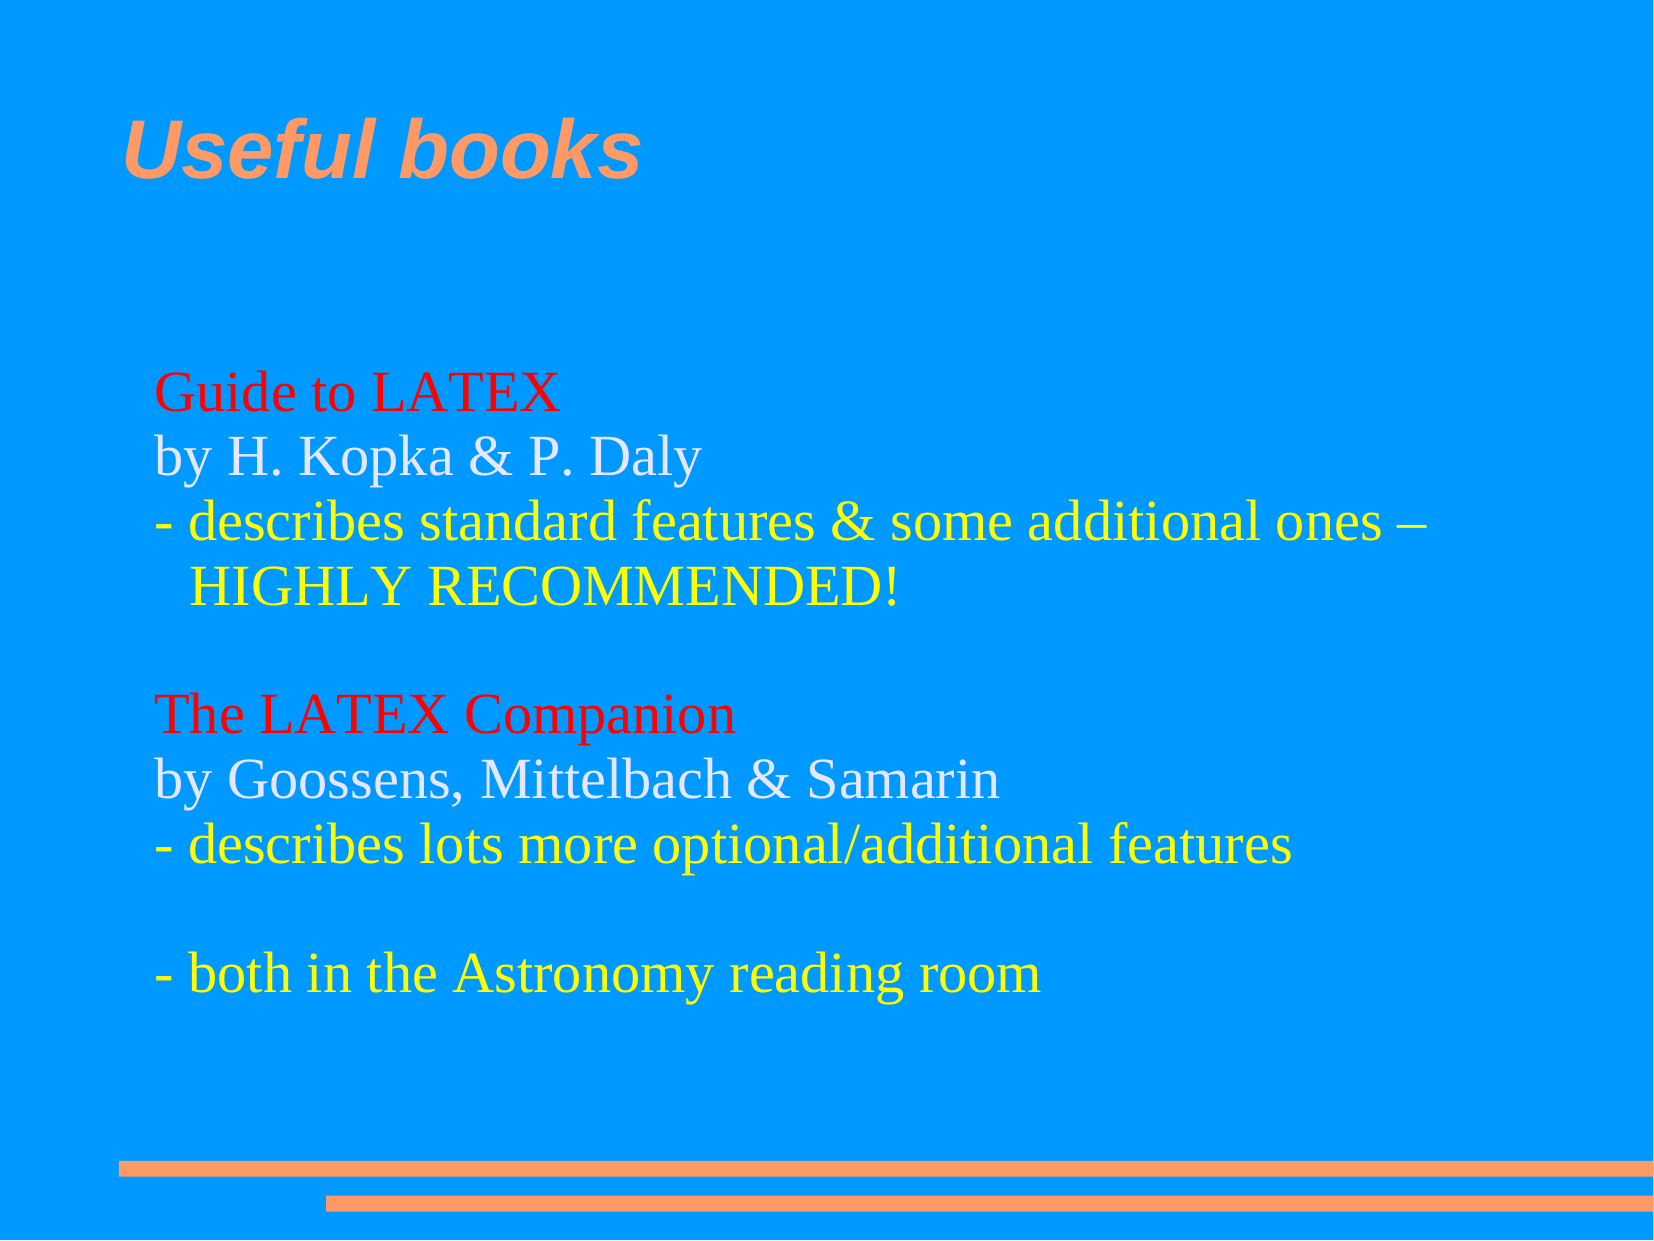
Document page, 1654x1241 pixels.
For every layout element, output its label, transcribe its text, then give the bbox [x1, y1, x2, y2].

subtitle Guide to LATEX by H. Kopka & P. Daly - describes standard features & some additional ones – HIGHLY RECOMMENDED! The LATEX Companion by Goossens, Mittelbach & Samarin - describes lots more optional/additional features - both in the Astronomy reading room [118, 197, 1550, 1167]
title Useful books [121, 46, 1534, 197]
